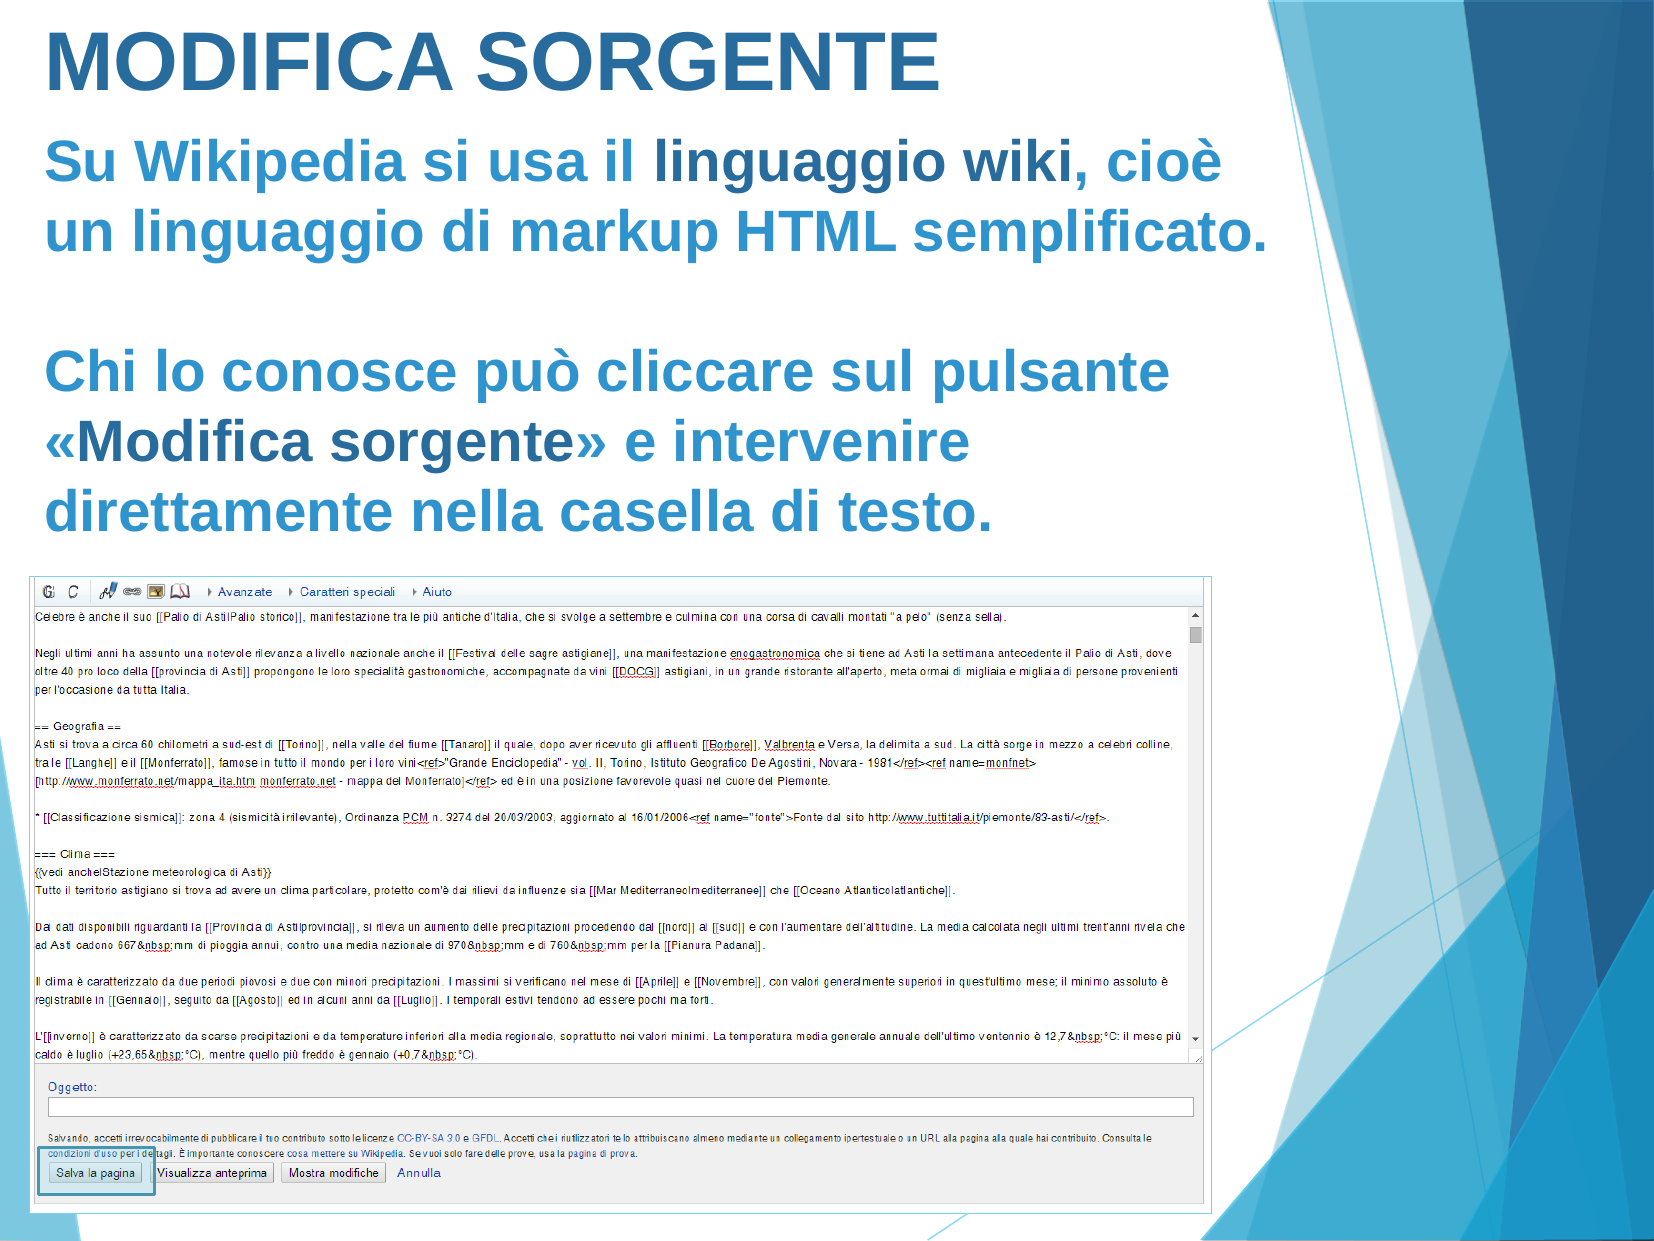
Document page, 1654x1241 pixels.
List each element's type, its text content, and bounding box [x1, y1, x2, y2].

text_box MODIFICA SORGENTE [29, 0, 1309, 115]
text_box Su Wikipedia si usa il linguaggio wiki, cioè un linguaggio di markup HTML semplificato. Chi lo conosce può cliccare sul pulsante «Modifica sorgente» e intervenire direttamente nella casella di testo. [29, 116, 1309, 551]
picture [29, 576, 1212, 1214]
text_box [38, 1147, 155, 1195]
